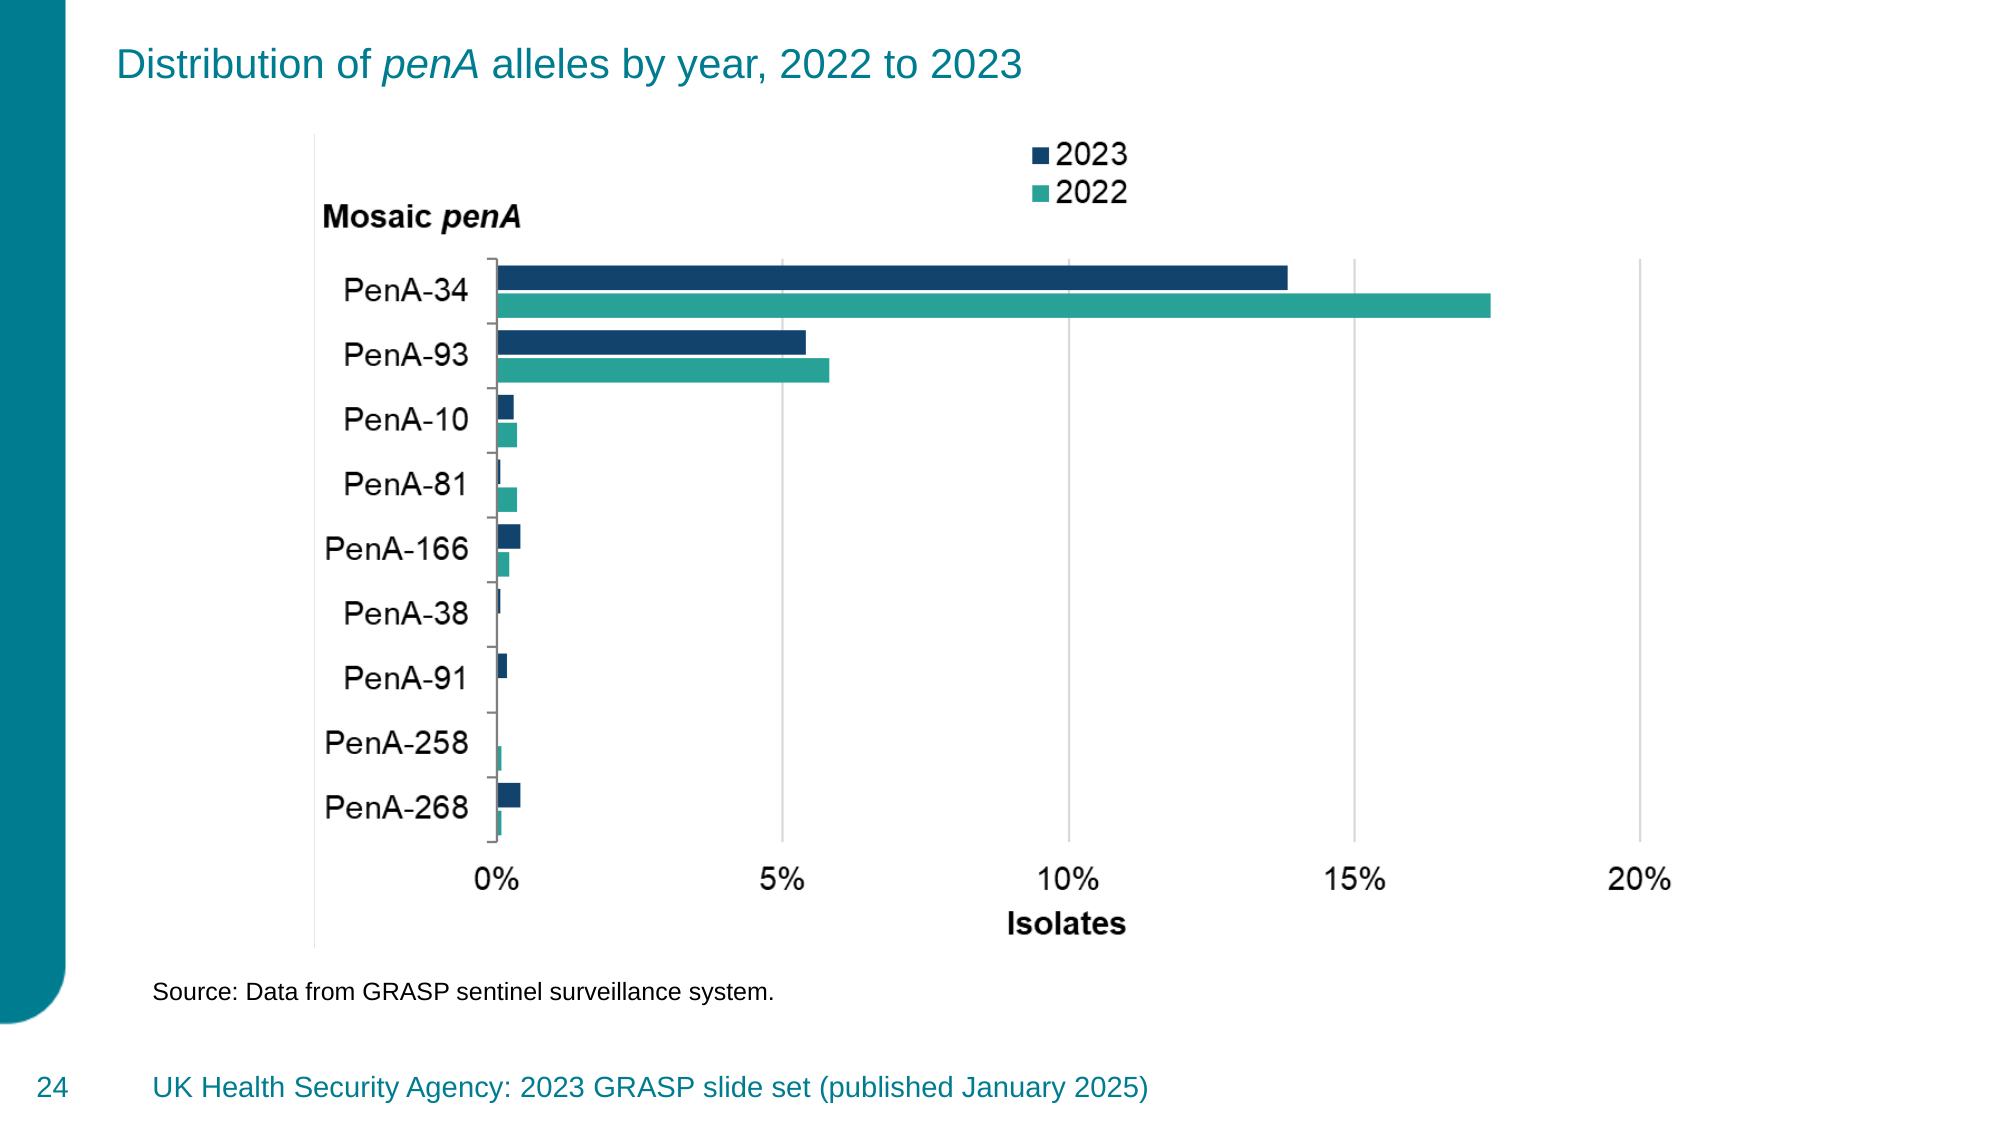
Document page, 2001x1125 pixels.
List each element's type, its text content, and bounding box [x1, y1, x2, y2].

text_box [21, 1056, 120, 1117]
picture [313, 134, 1687, 948]
title Distribution of penA alleles by year, 2022 to 2023 [101, 29, 1926, 92]
text_box UK Health Security Agency: 2023 GRASP slide set (published January 2025) [137, 1056, 1780, 1116]
text_box Source: Data from GRASP sentinel surveillance system. [137, 968, 1138, 1014]
